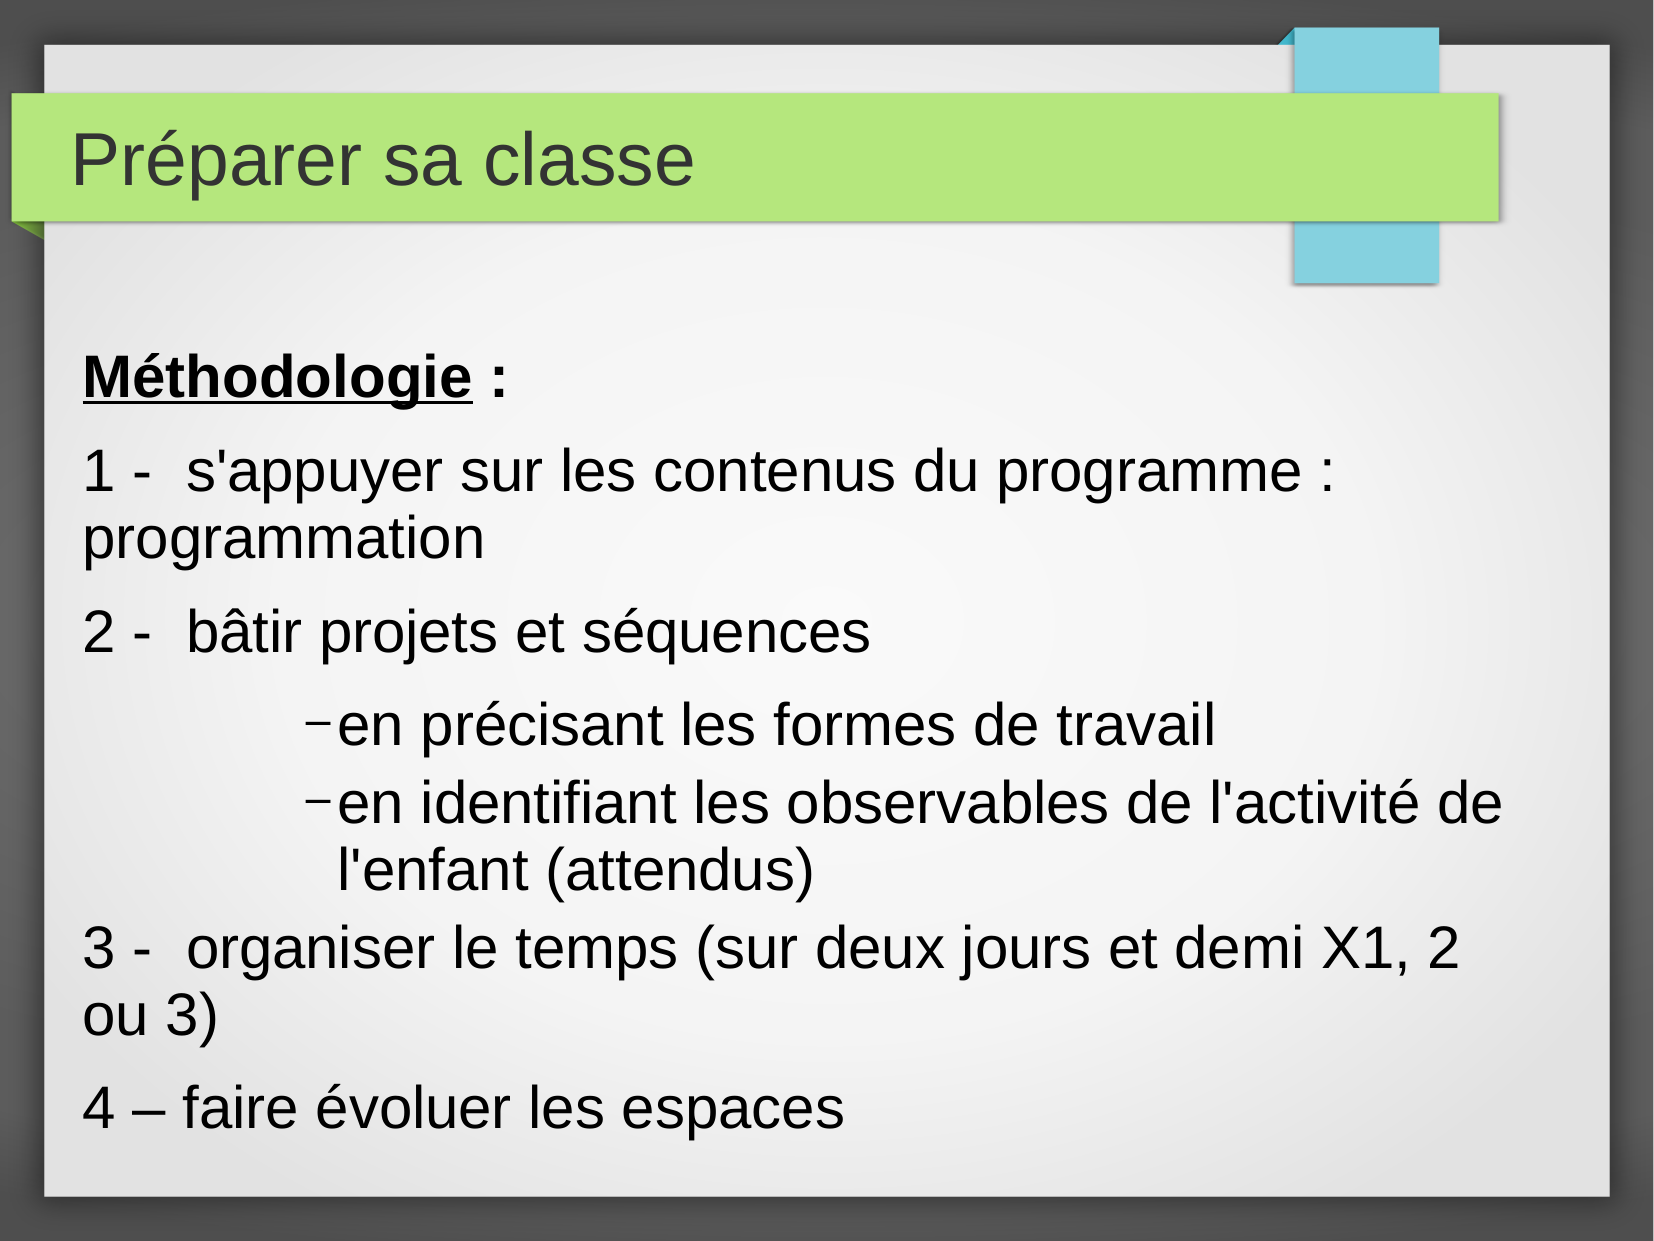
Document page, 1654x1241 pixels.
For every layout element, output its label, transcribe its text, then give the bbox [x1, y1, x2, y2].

title Préparer sa classe [70, 106, 1229, 213]
picture [0, 0, 1654, 1241]
list Méthodologie : 1 - s'appuyer sur les contenus du programme : programmation 2 - bâtir projets et séquences en précisant les formes de travail en identifiant les observables de l'activité de l'enfant (attendus) 3 - organiser le temps (sur deux jours et demi X1, 2 ou 3) 4 – faire évoluer les espaces [82, 343, 1538, 1146]
